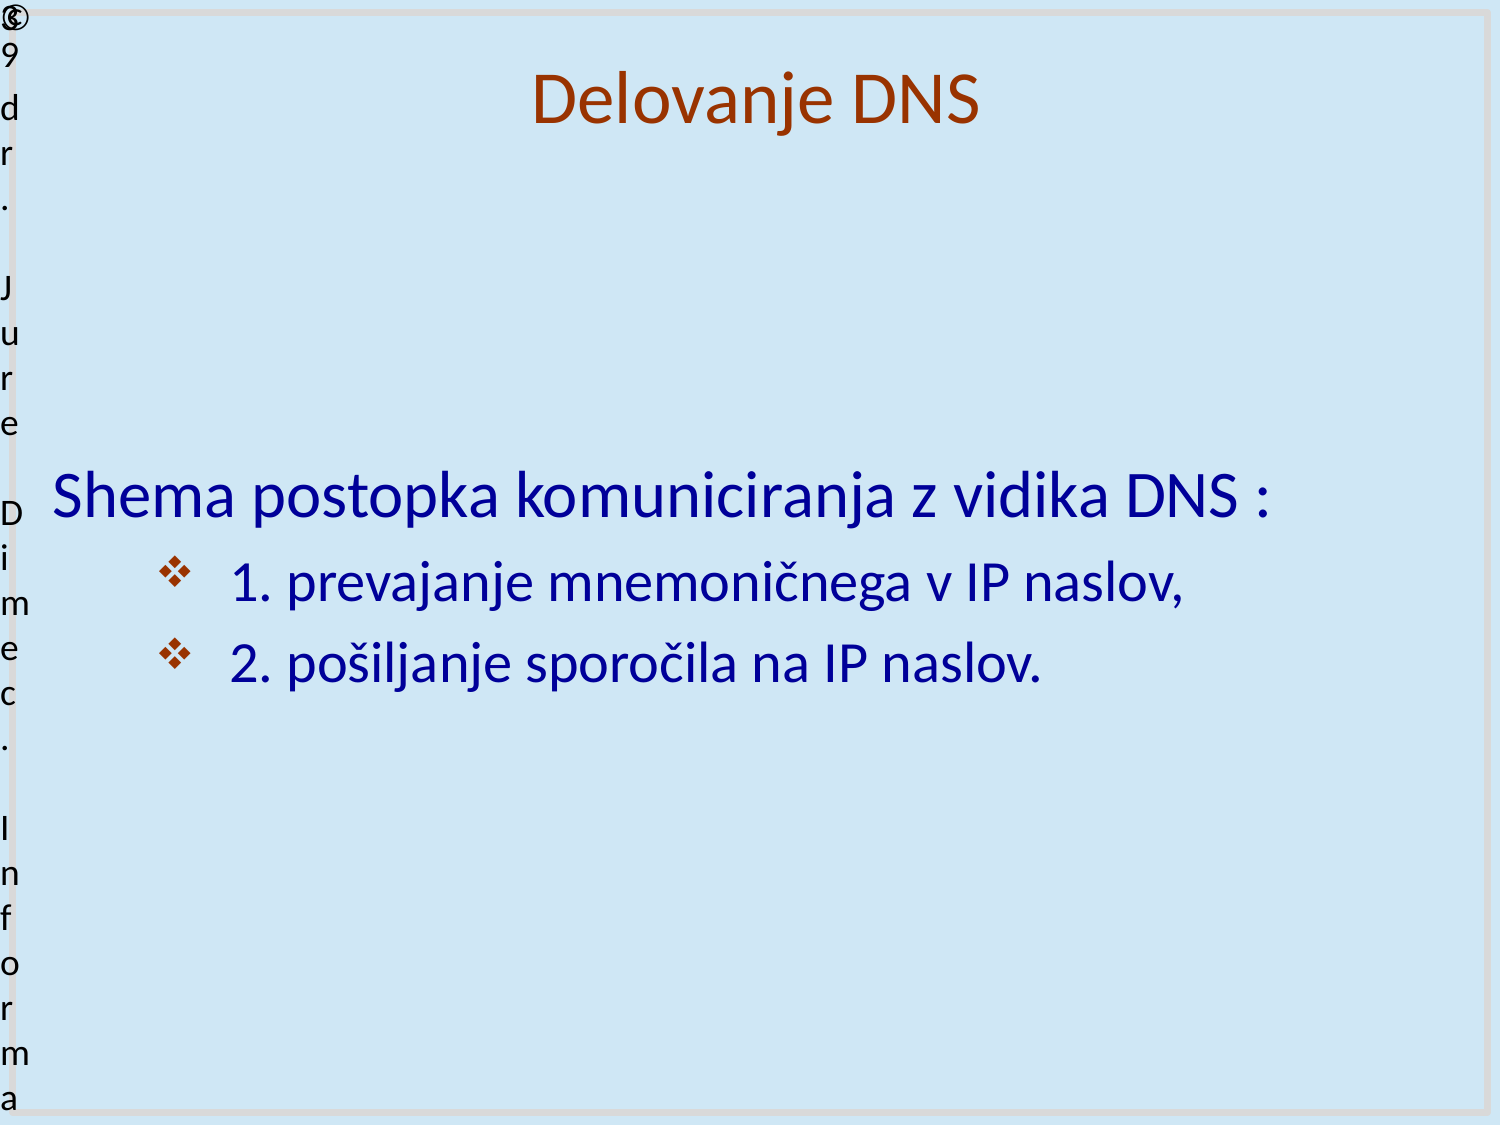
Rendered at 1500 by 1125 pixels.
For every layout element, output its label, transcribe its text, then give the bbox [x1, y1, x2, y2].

list Shema postopka komuniciranja z vidika DNS : 1. prevajanje mnemoničnega v IP naslov, 2. pošiljanje sporočila na IP naslov. [37, 350, 1475, 1050]
title Delovanje DNS [37, 37, 1475, 150]
